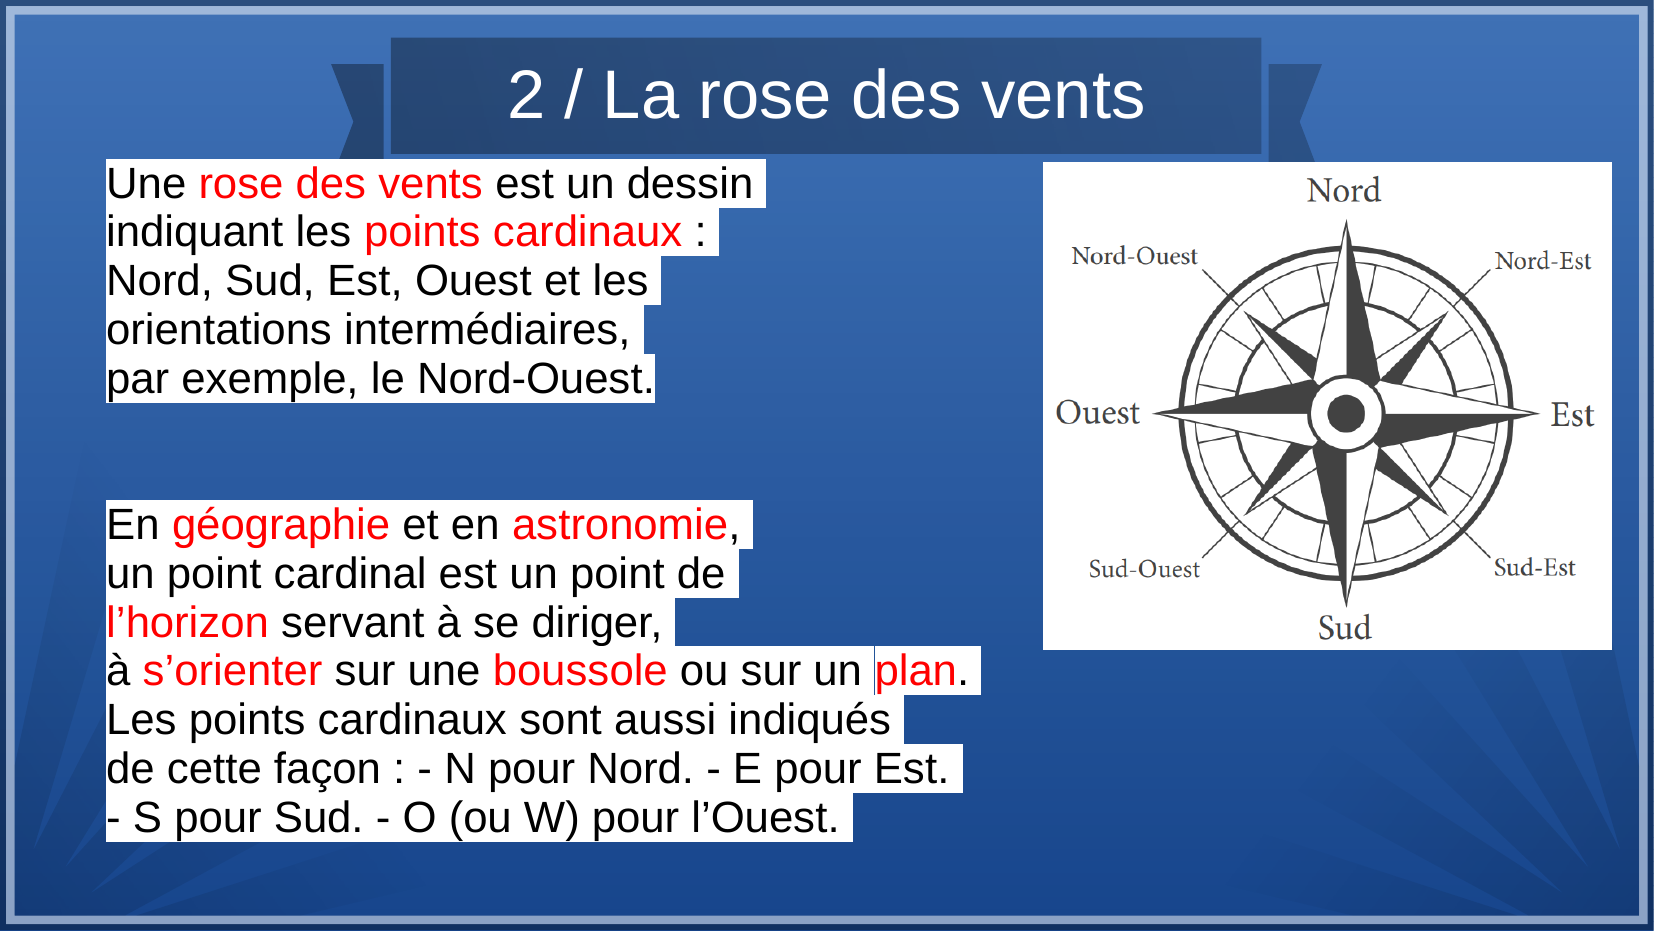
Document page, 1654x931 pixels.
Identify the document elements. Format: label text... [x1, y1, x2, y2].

picture [1043, 162, 1612, 650]
subtitle Une rose des vents est un dessin indiquant les points cardinaux : Nord, Sud, Est, Ouest et les orientations intermédiaires, par exemple, le Nord-Ouest. En géographie et en astronomie, un point cardinal est un point de l’horizon servant à se diriger, à s’orienter sur une boussole ou sur un plan. Les points cardinaux sont aussi indiqués de cette façon : - N pour Nord. - E pour Est. - S pour Sud. - O (ou W) pour l’Ouest. [106, 158, 1595, 931]
title 2 / La rose des vents [389, 35, 1264, 154]
